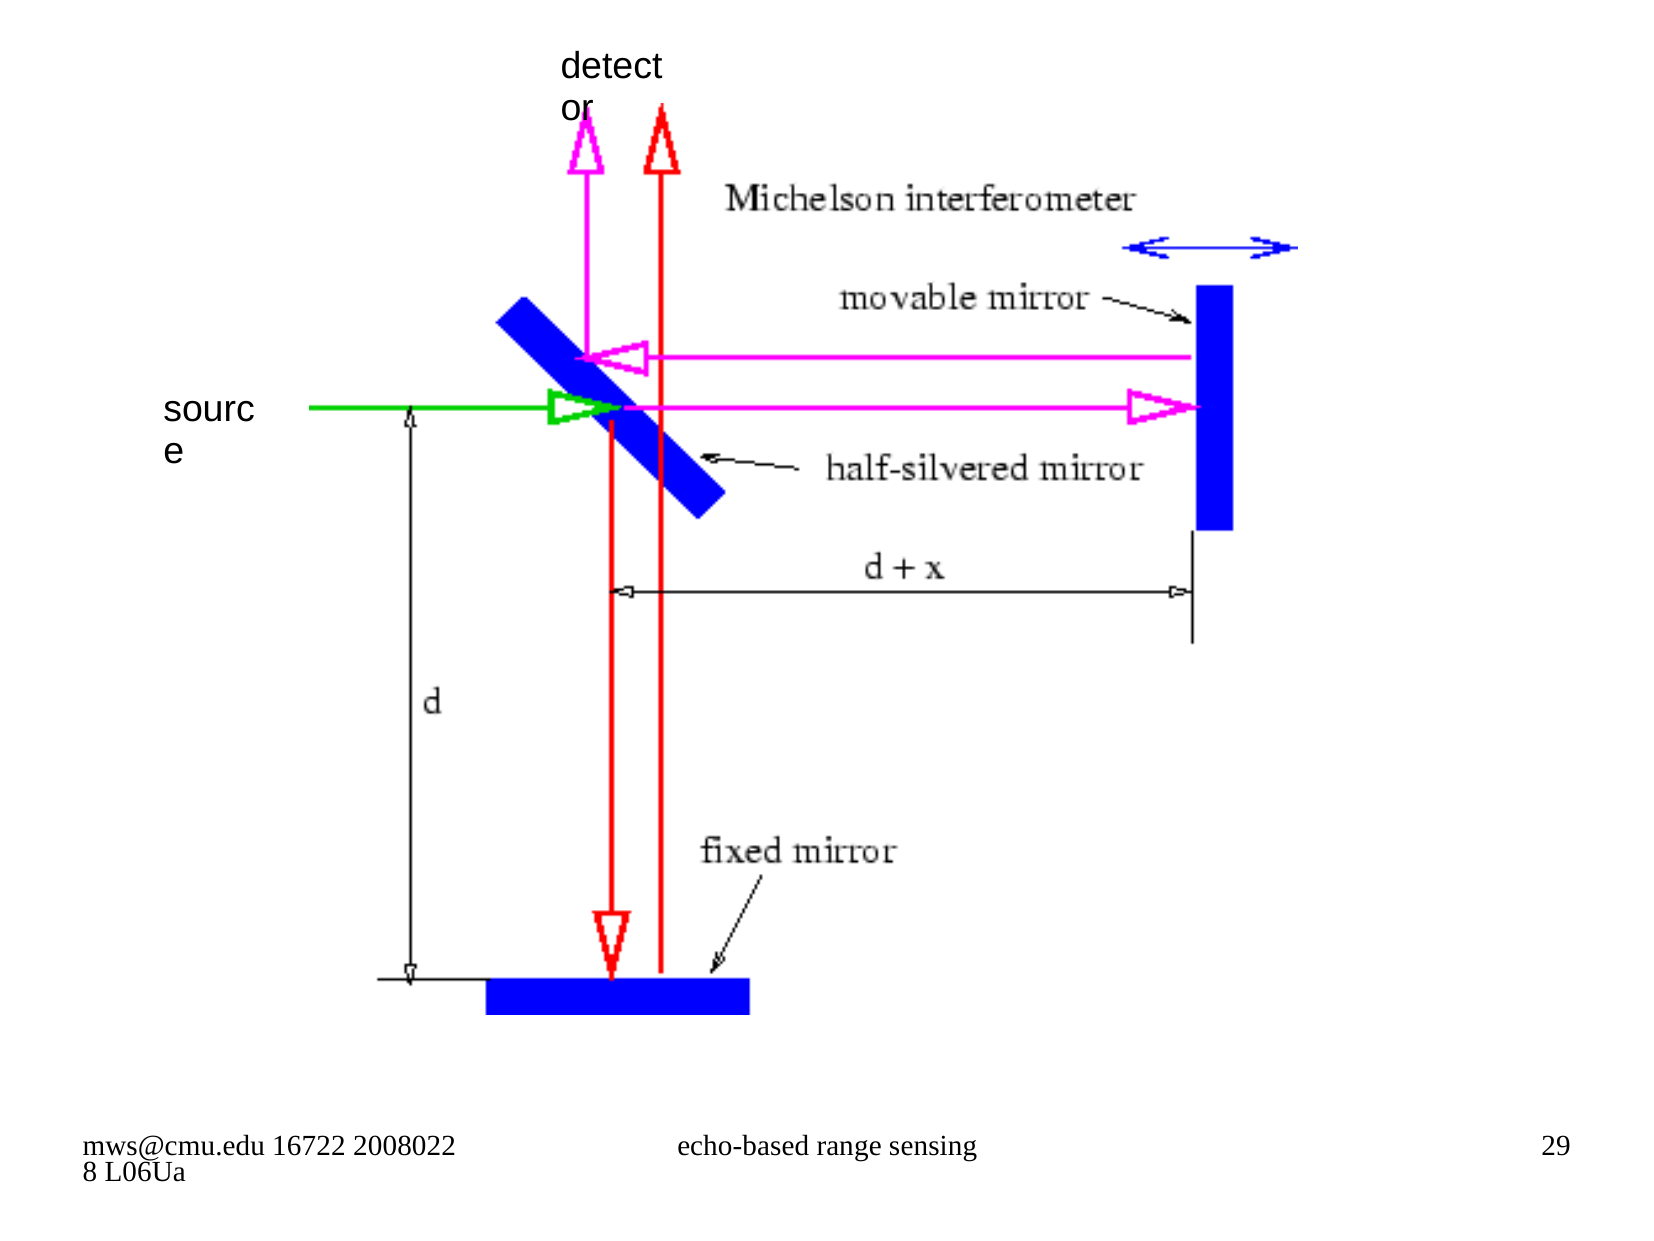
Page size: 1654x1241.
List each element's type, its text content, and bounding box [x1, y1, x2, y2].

picture [309, 103, 1298, 1015]
text_box source [149, 380, 276, 479]
text_box detector [547, 37, 696, 136]
